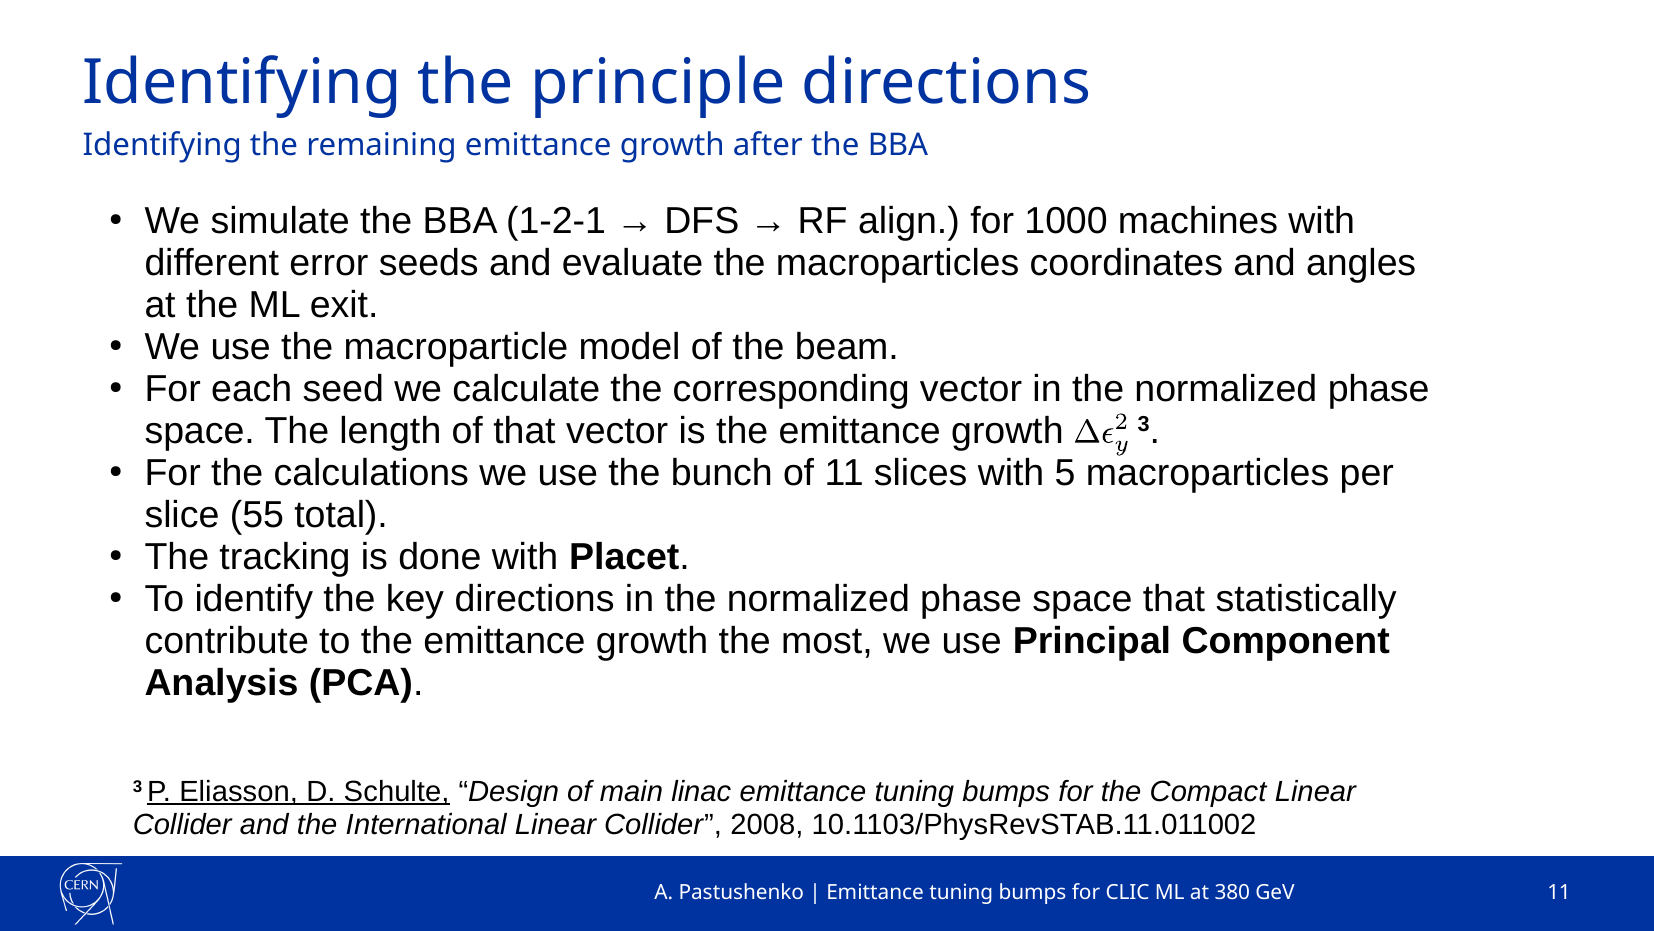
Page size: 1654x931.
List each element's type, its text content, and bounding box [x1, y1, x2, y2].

text_box 3 P. Eliasson, D. Schulte, “Design of main linac emittance tuning bumps for the Compact Linear Collider and the International Linear Collider”, 2008, 10.1103/PhysRevSTAB.11.011002 [118, 767, 1430, 849]
text_box [1074, 413, 1128, 456]
picture [56, 859, 127, 928]
title Identifying the principle directions Identifying the remaining emittance growth after the BBA [82, 37, 1571, 193]
text_box We simulate the BBA (1-2-1 → DFS → RF align.) for 1000 machines with different error seeds and evaluate the macroparticles coordinates and angles at the ML exit. We use the macroparticle model of the beam. For each seed we calculate the corresponding vector in the normalized phase space. The length of that vector is the emittance growth 3. For the calculations we use the bunch of 11 slices with 5 macroparticles per slice (55 total). The tracking is done with Placet. To identify the key directions in the normalized phase space that statistically contribute to the emittance growth the most, we use Principal Component Analysis (PCA). [94, 192, 1453, 712]
